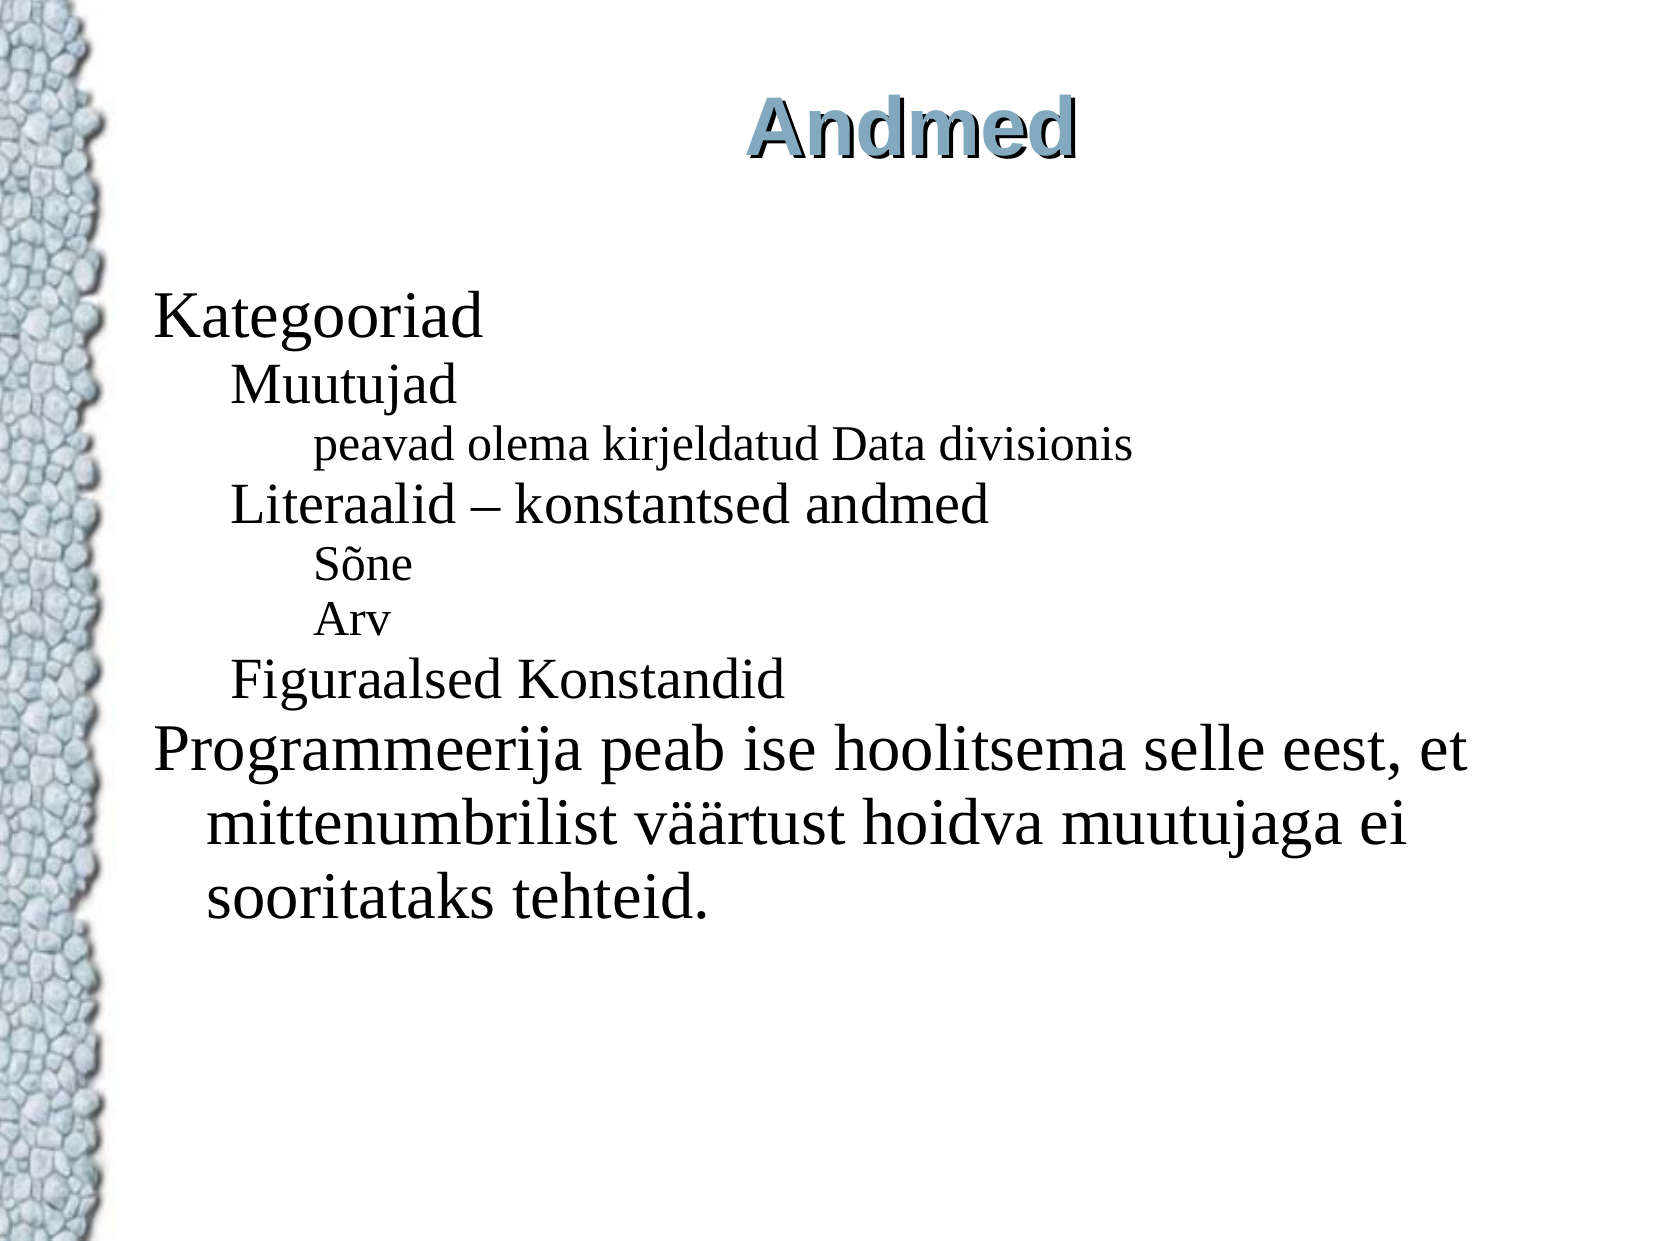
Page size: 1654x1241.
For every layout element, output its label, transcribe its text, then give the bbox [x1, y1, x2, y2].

picture [0, 0, 131, 1241]
title Andmed [205, 35, 1618, 223]
list Kategooriad Muutujad peavad olema kirjeldatud Data divisionis Literaalid – konstantsed andmed Sõne Arv Figuraalsed Konstandid Programmeerija peab ise hoolitsema selle eest, et mittenumbrilist väärtust hoidva muutujaga ei sooritataks tehteid. [135, 277, 1625, 1082]
